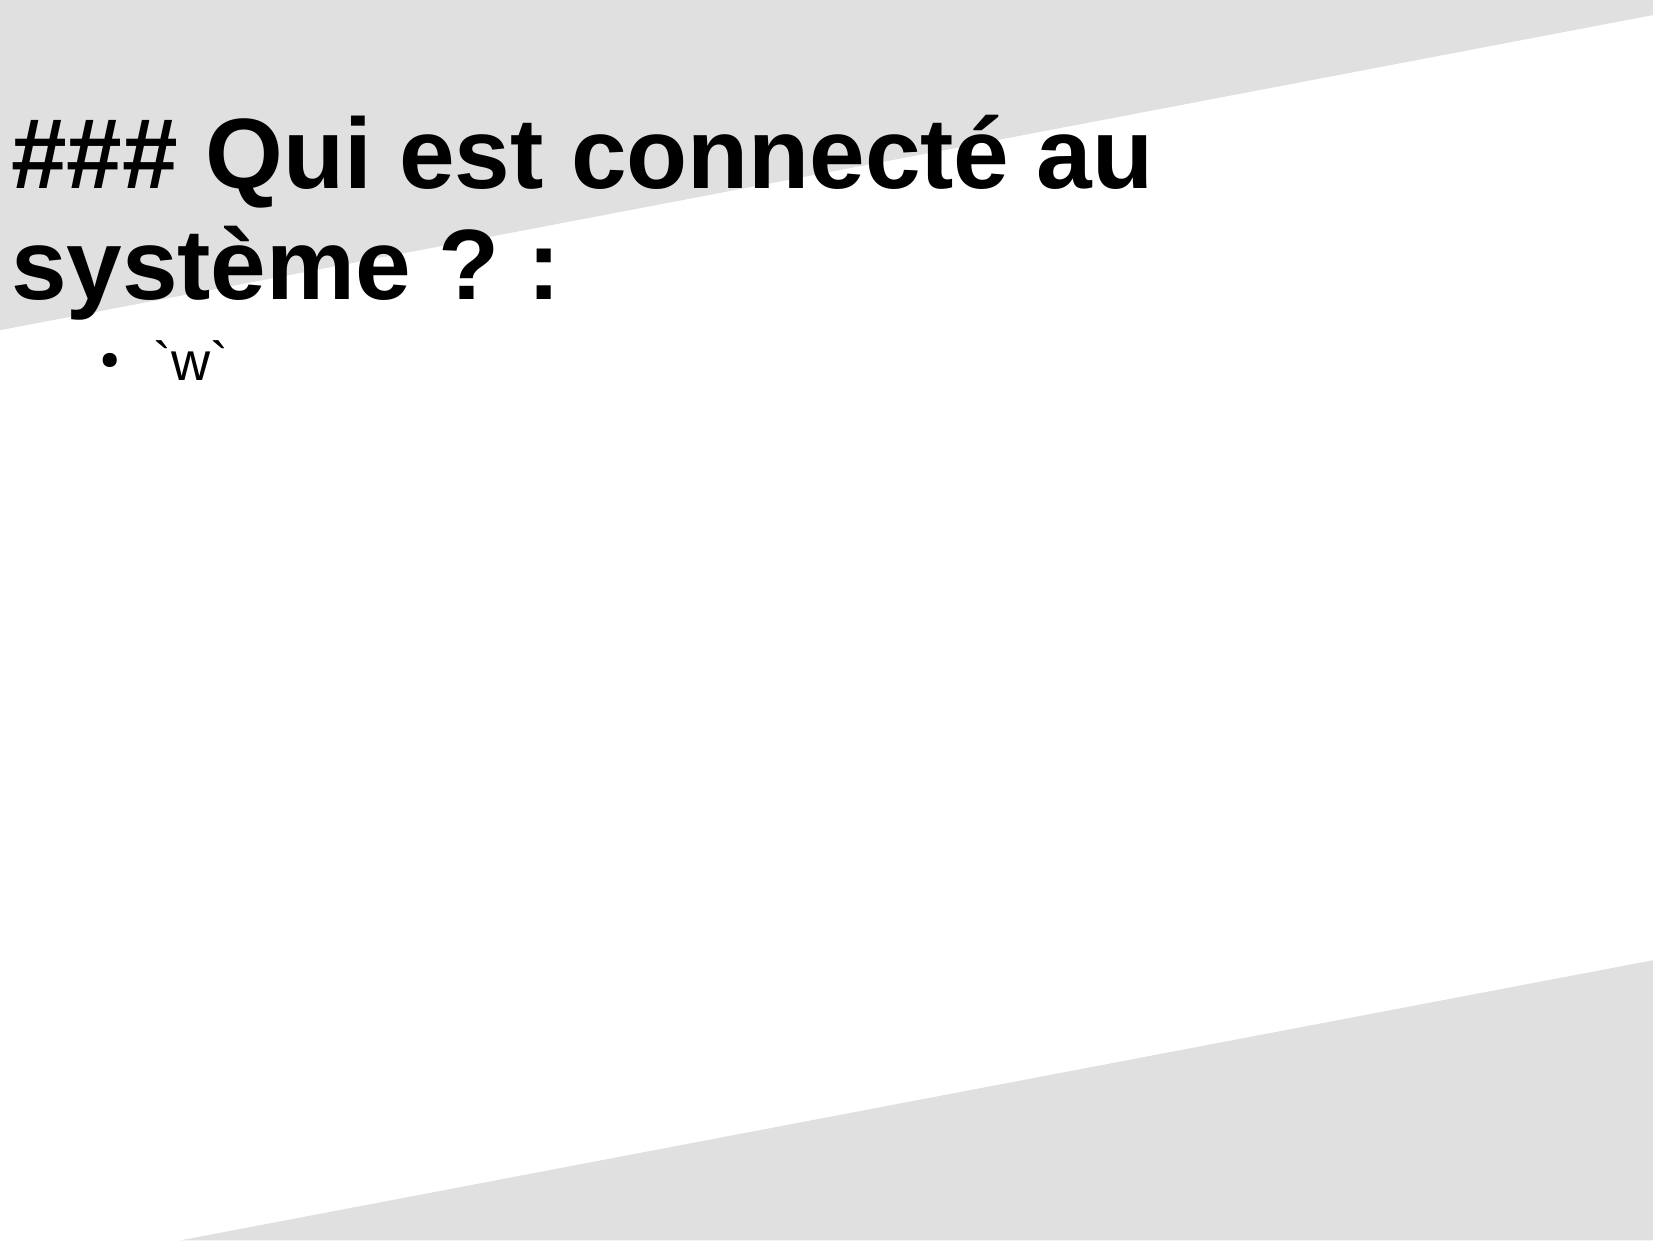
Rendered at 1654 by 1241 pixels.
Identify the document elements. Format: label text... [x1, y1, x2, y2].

title ### Qui est connecté au système ? : [11, 97, 1499, 322]
list `w` [82, 331, 1538, 1052]
